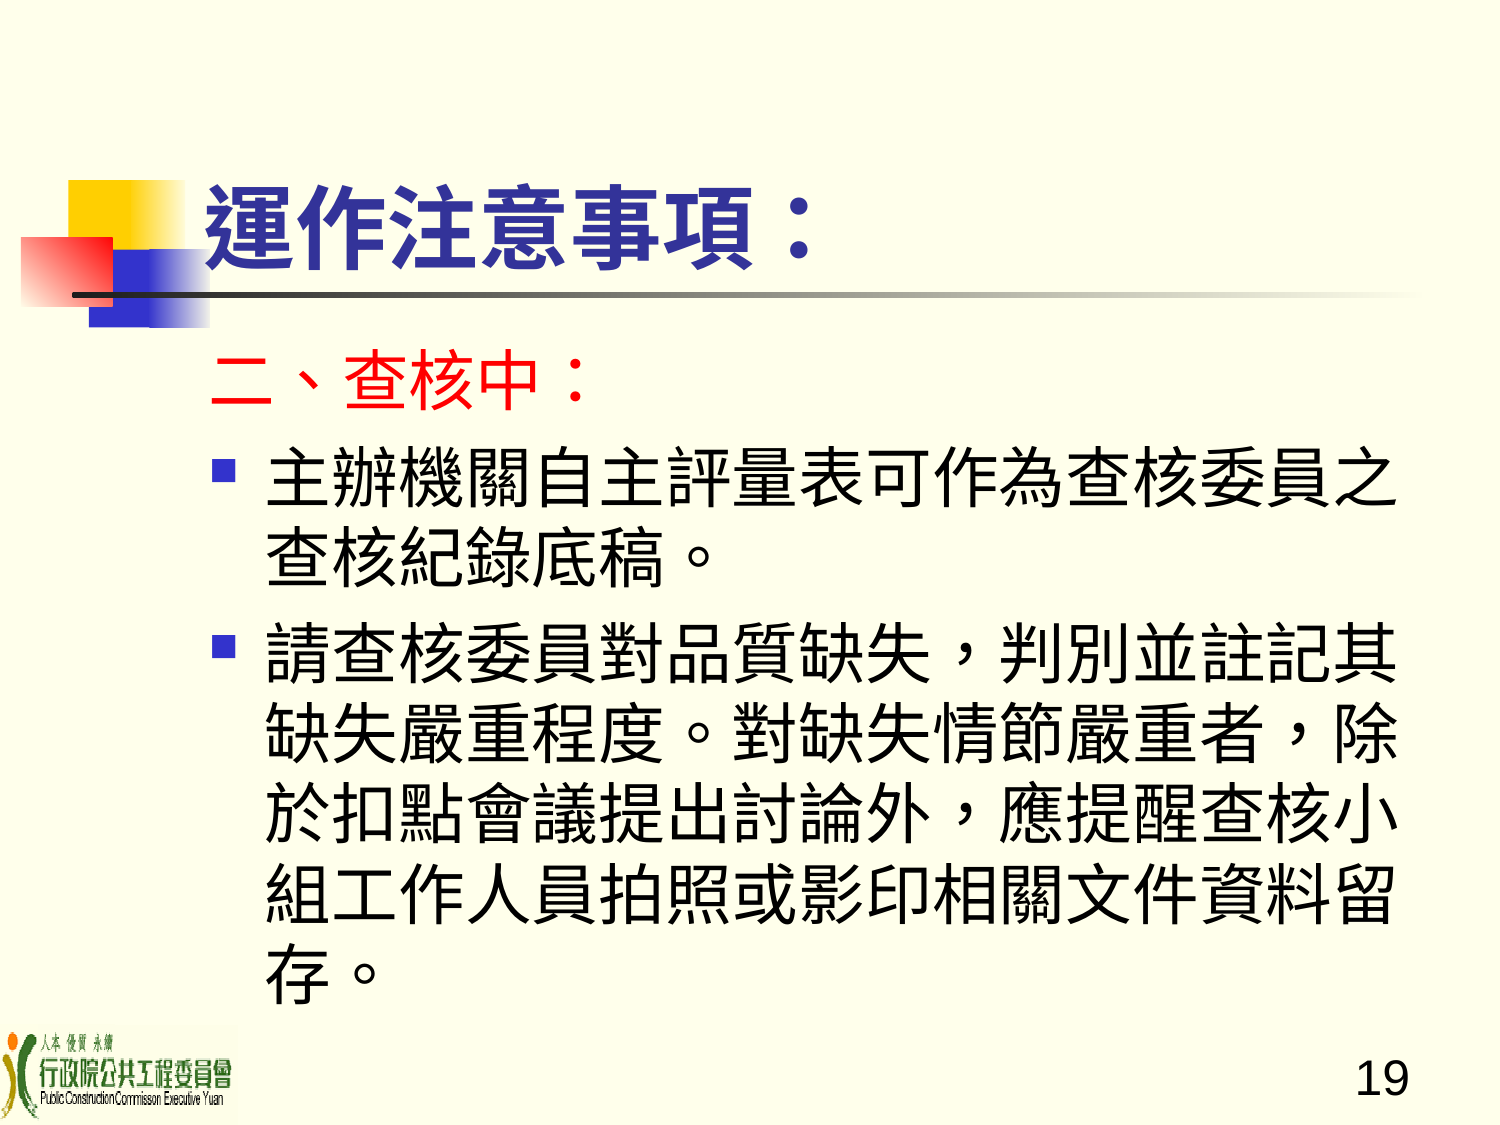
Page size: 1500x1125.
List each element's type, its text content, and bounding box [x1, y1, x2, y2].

list 二、查核中： 主辦機關自主評量表可作為查核委員之查核紀錄底稿。 請查核委員對品質缺失，判別並註記其缺失嚴重程度。對缺失情節嚴重者，除於扣點會議提出討論外，應提醒查核小組工作人員拍照或影印相關文件資料留存。 [193, 330, 1469, 1125]
picture [0, 1024, 193, 1125]
title 運作注意事項： [188, 101, 1468, 289]
